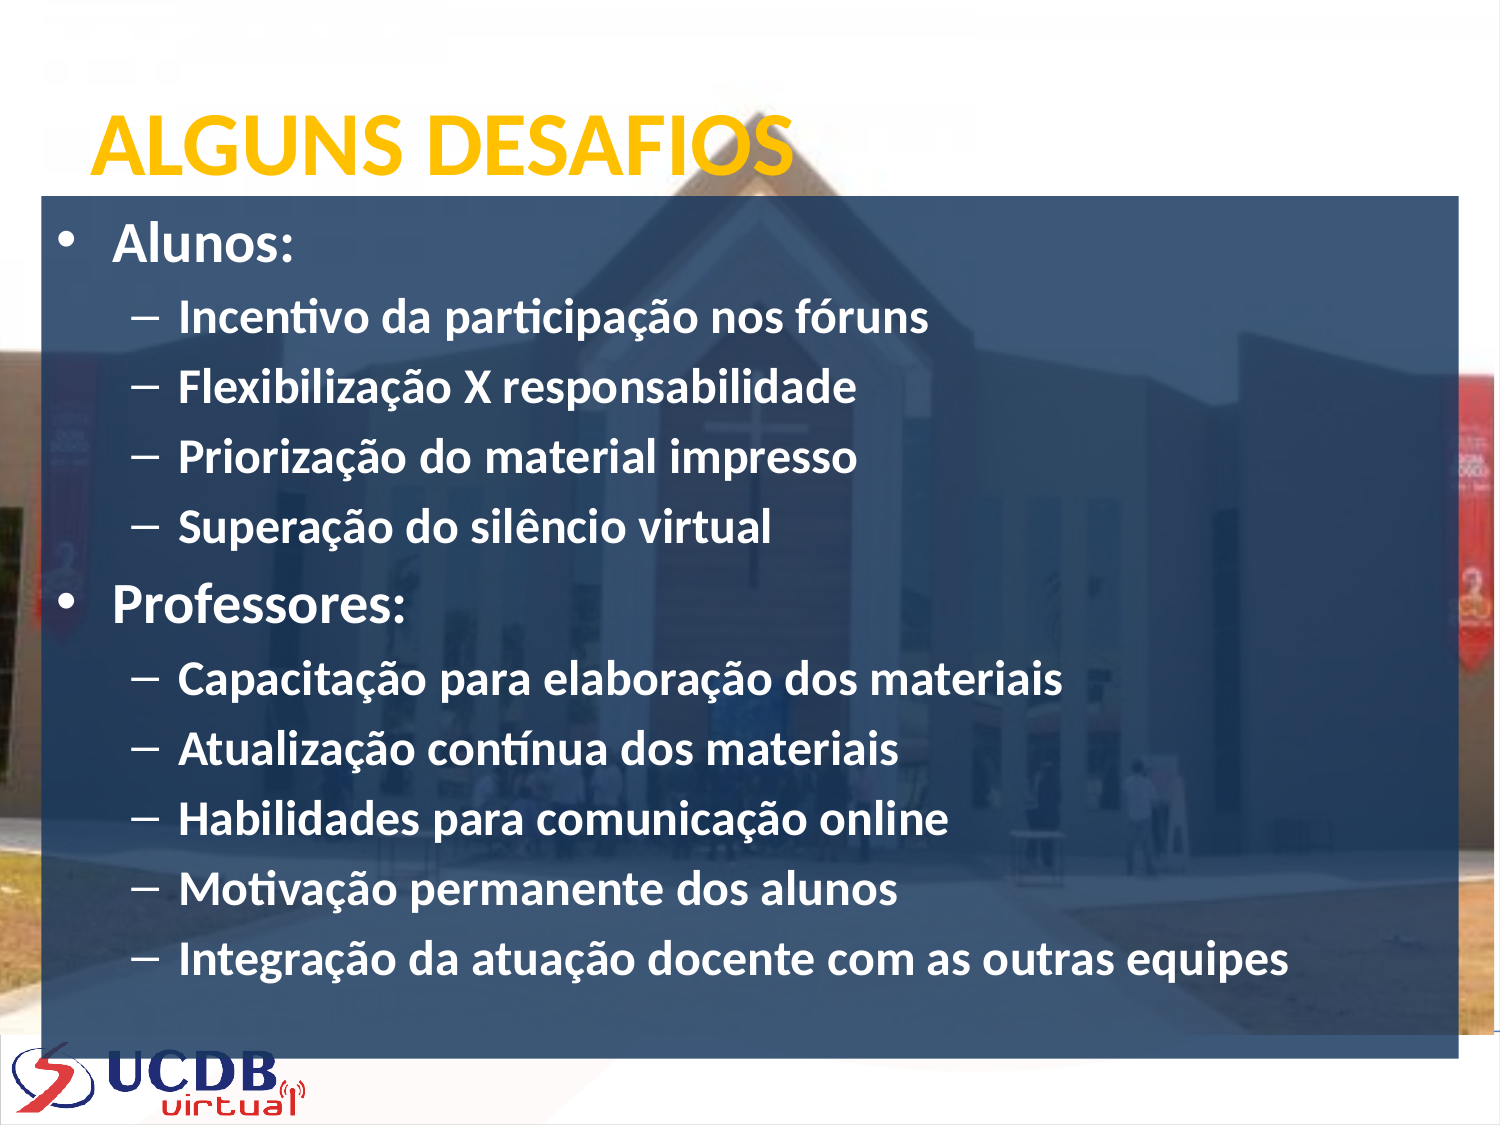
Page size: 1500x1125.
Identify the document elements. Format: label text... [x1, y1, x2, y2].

text_box Alunos: Incentivo da participação nos fóruns Flexibilização X responsabilidade Priorização do material impresso Superação do silêncio virtual Professores: Capacitação para elaboração dos materiais Atualização contínua dos materiais Habilidades para comunicação online Motivação permanente dos alunos Integração da atuação docente com as outras equipes [41, 196, 1459, 1059]
title ALGUNS DESAFIOS [75, 45, 1425, 196]
picture [0, 0, 1500, 1125]
